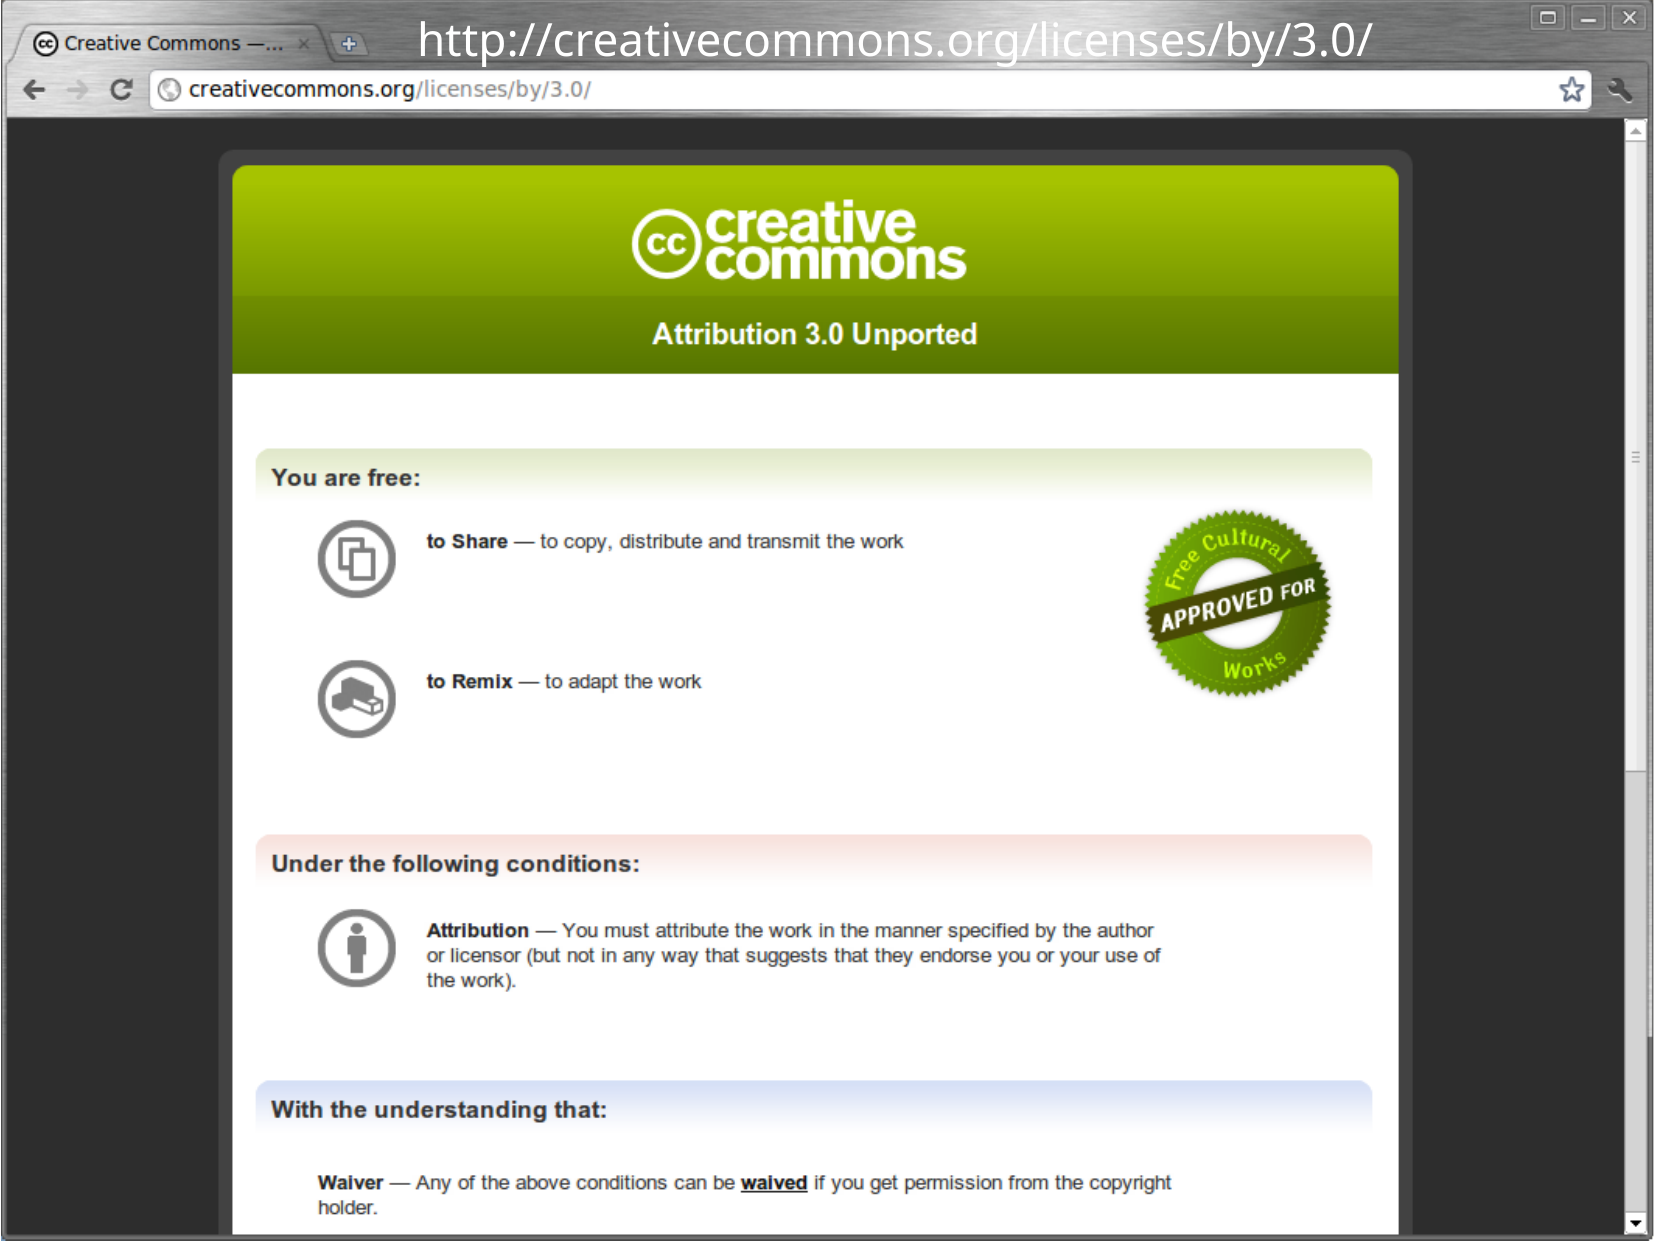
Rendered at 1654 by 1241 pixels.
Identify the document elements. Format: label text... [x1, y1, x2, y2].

text_box http://creativecommons.org/licenses/by/3.0/ [402, 0, 1477, 71]
picture [1, 0, 1654, 1241]
